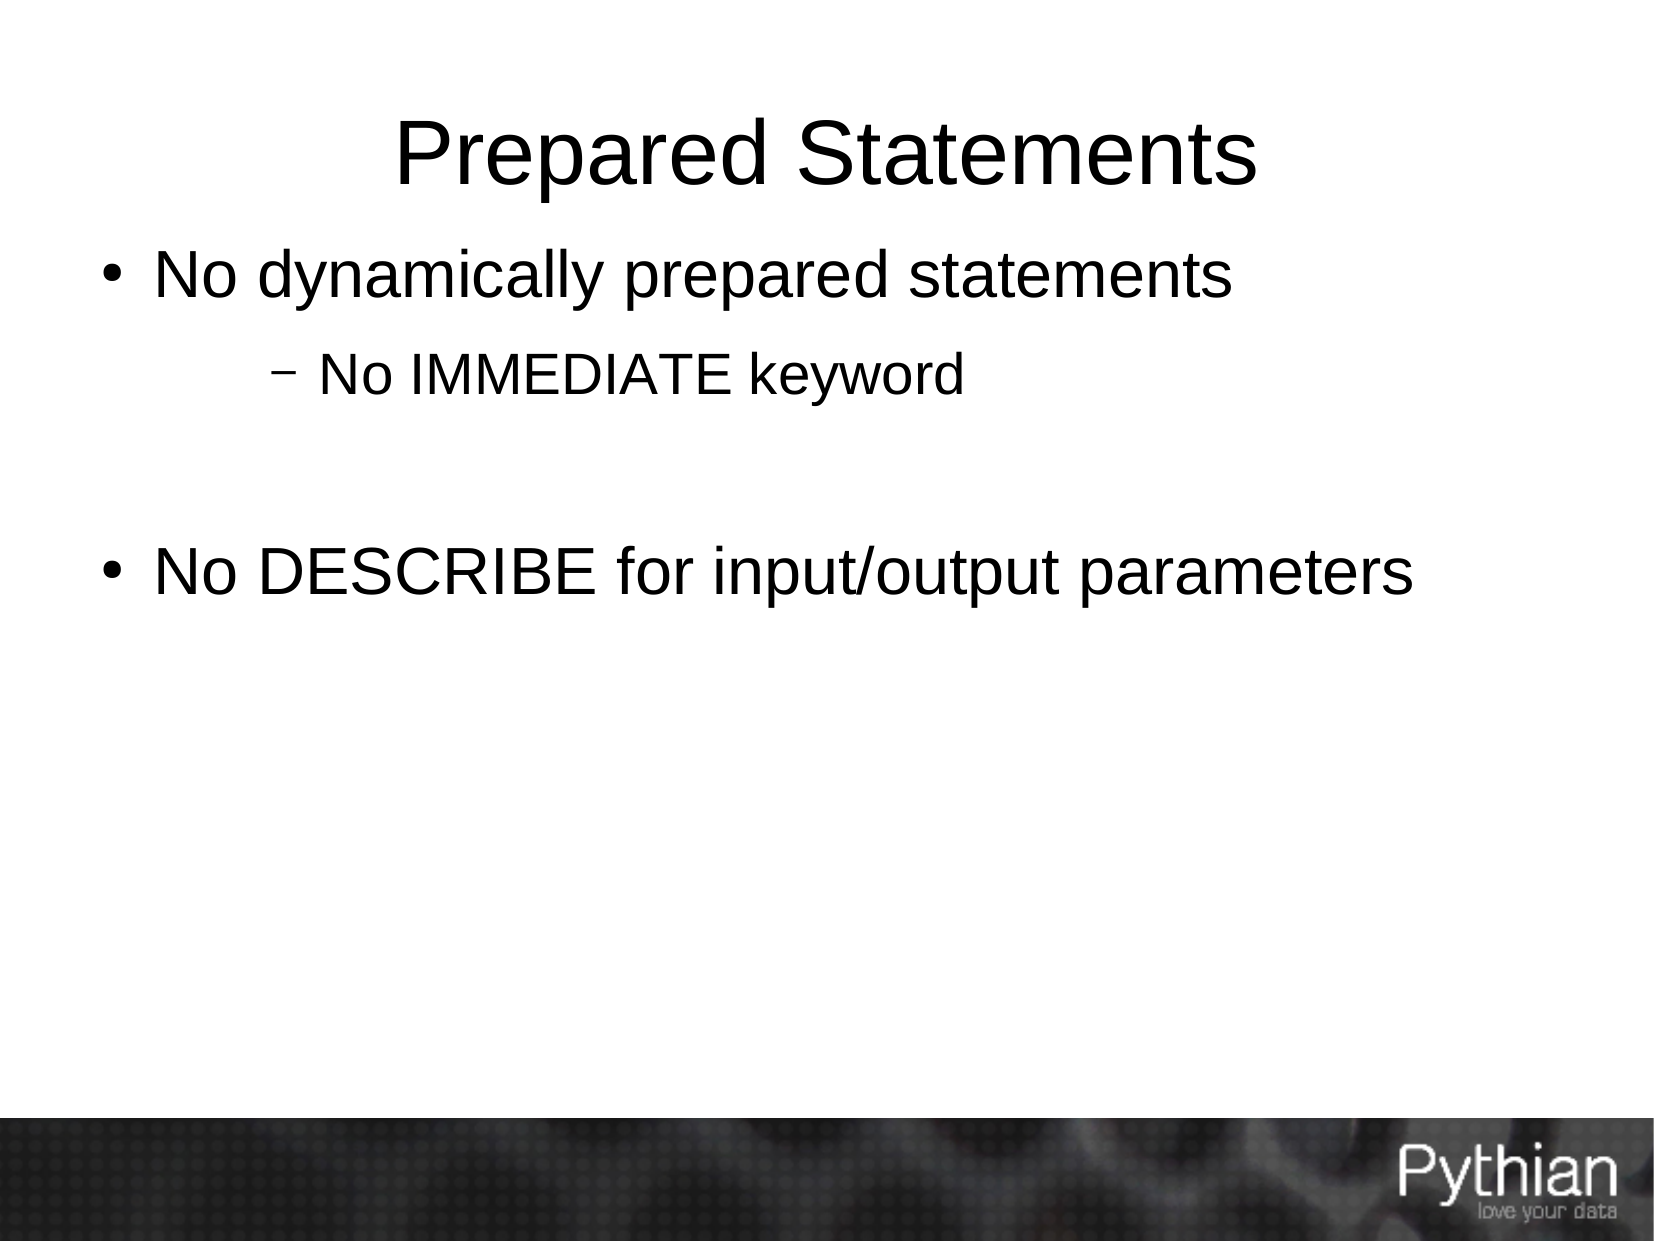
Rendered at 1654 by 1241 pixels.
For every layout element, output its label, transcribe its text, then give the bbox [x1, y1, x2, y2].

picture [0, 1118, 1654, 1241]
title Prepared Statements [82, 49, 1571, 237]
list No dynamically prepared statements No IMMEDIATE keyword No DESCRIBE for input/output parameters [82, 237, 1571, 1041]
